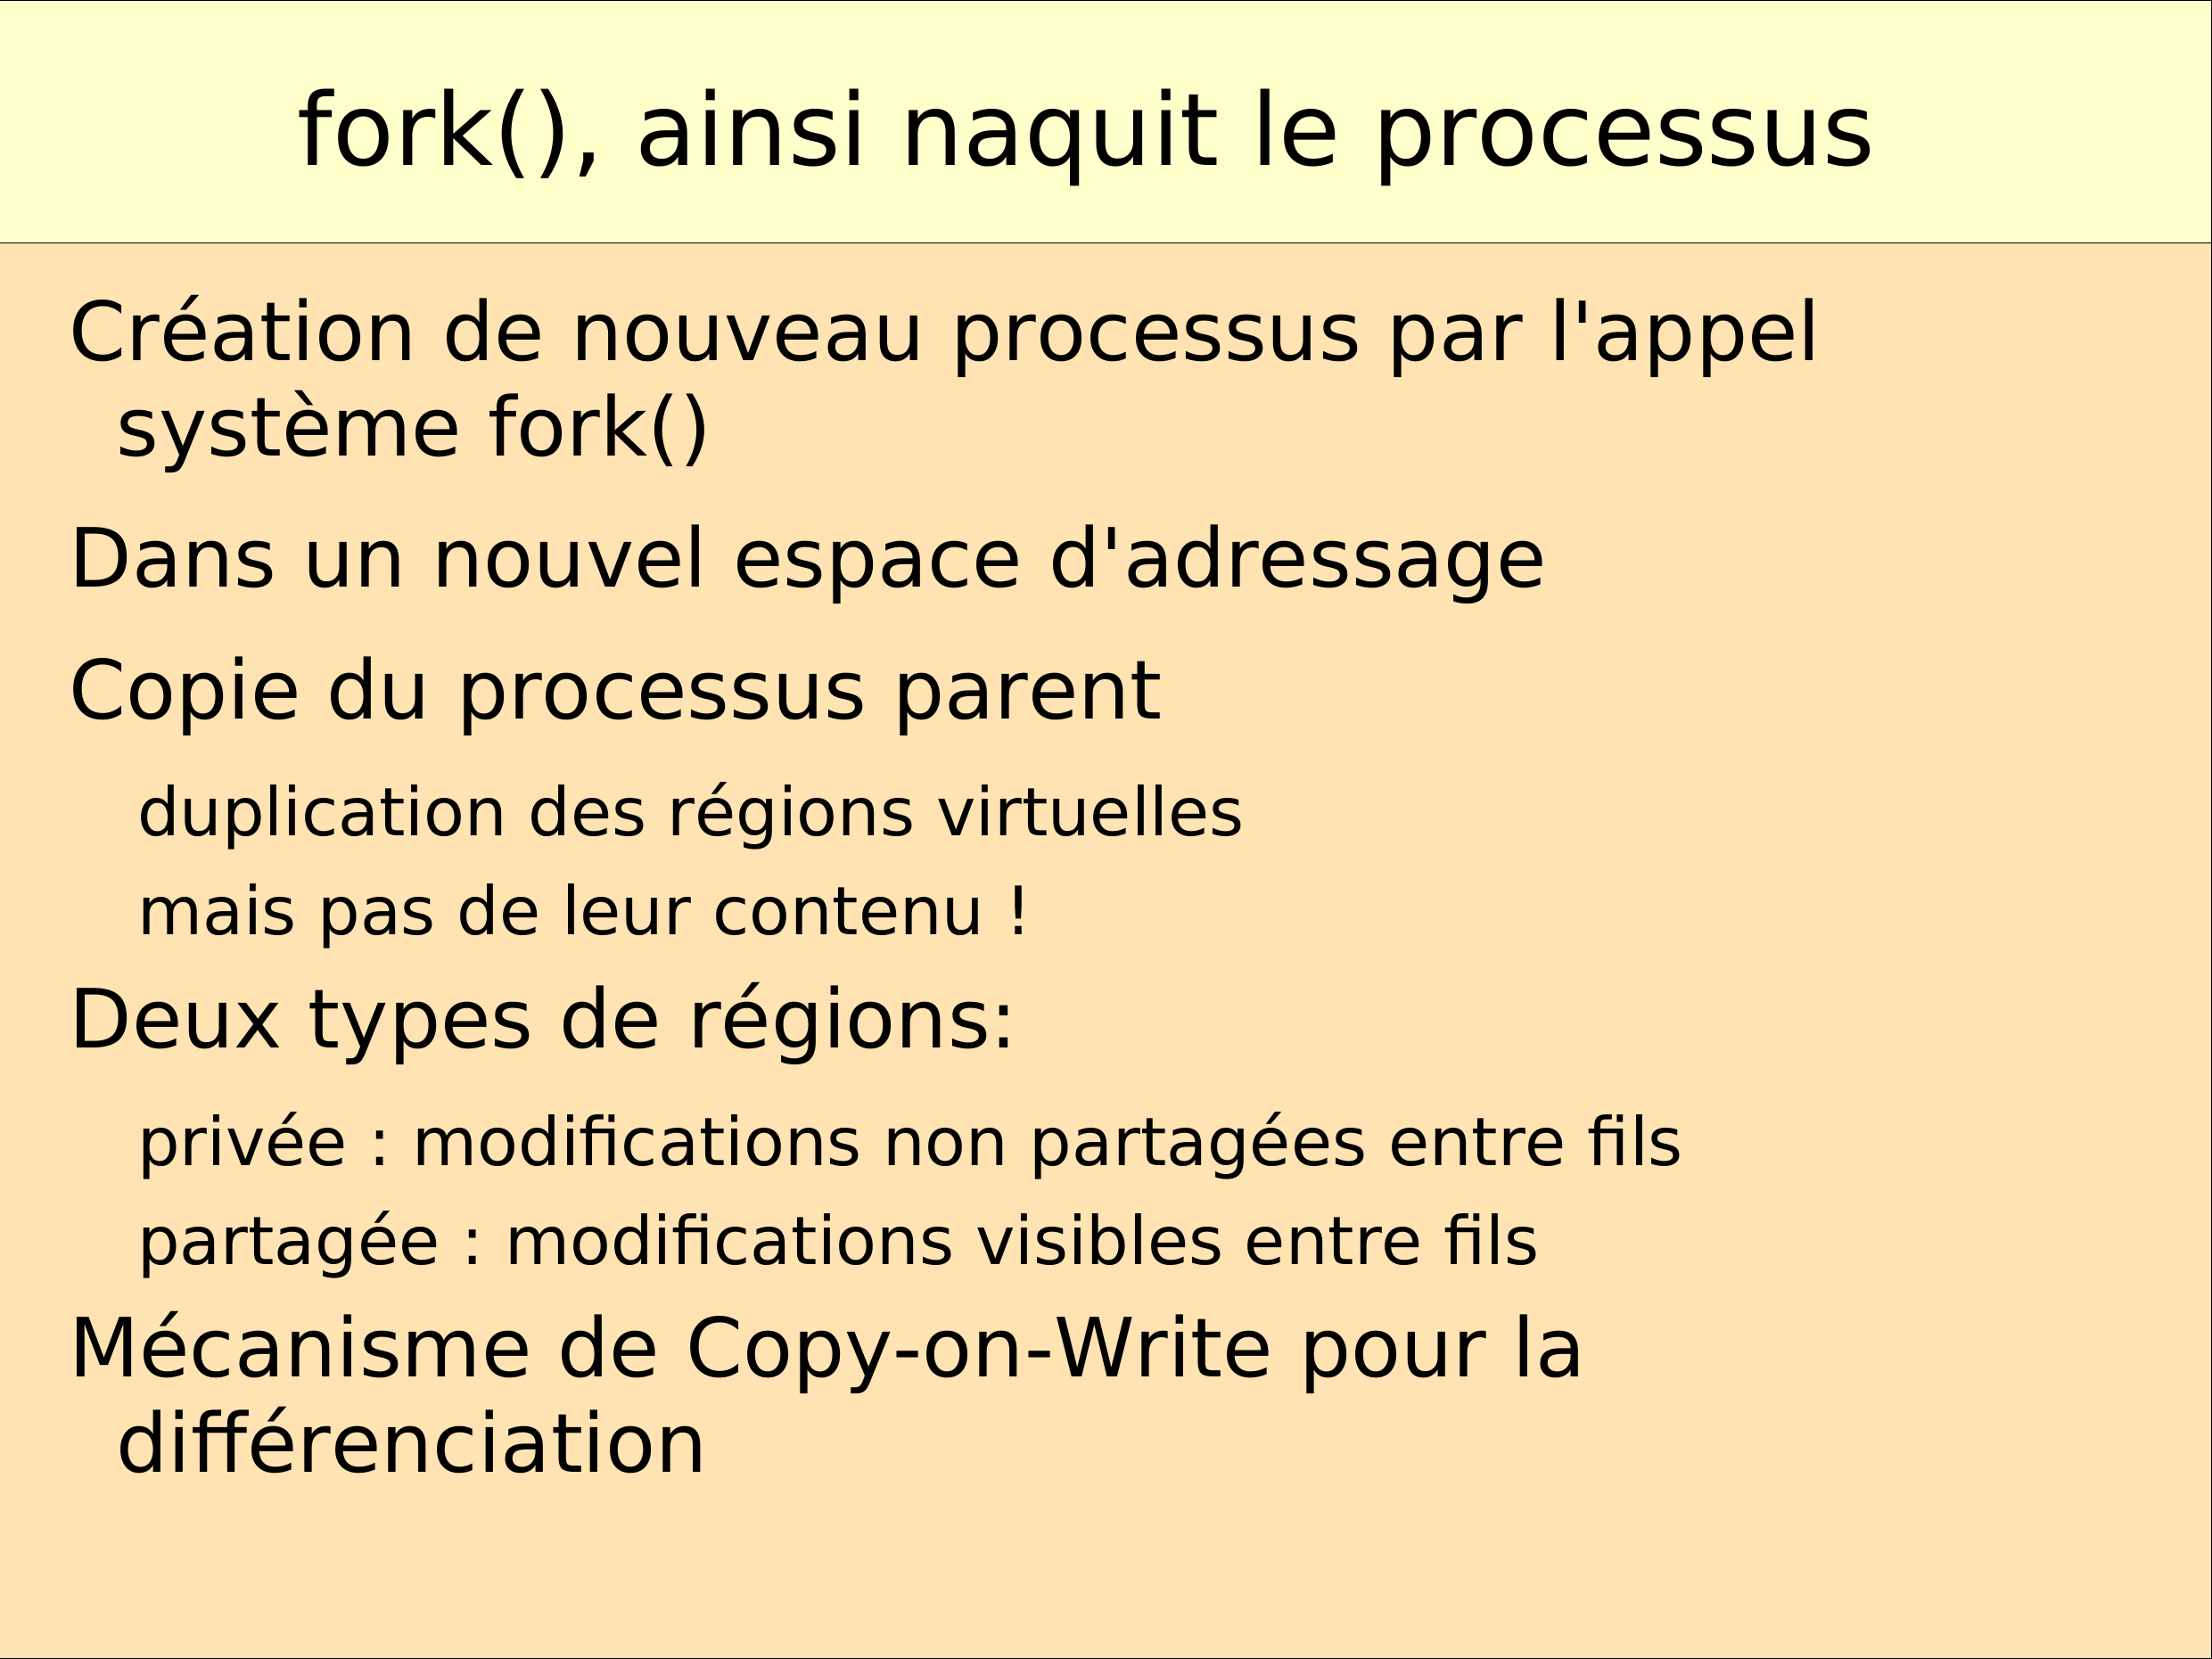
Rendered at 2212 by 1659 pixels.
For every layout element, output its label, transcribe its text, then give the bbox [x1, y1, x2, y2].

list Création de nouveau processus par l'appel système fork() Dans un nouvel espace d'adressage Copie du processus parent duplication des régions virtuelles mais pas de leur contenu ! Deux types de régions: privée : modifications non partagées entre fils partagée : modifications visibles entre fils Mécanisme de Copy-on-Write pour la différenciation [53, 283, 2157, 1634]
title fork(), ainsi naquit le processus [0, 51, 2175, 211]
